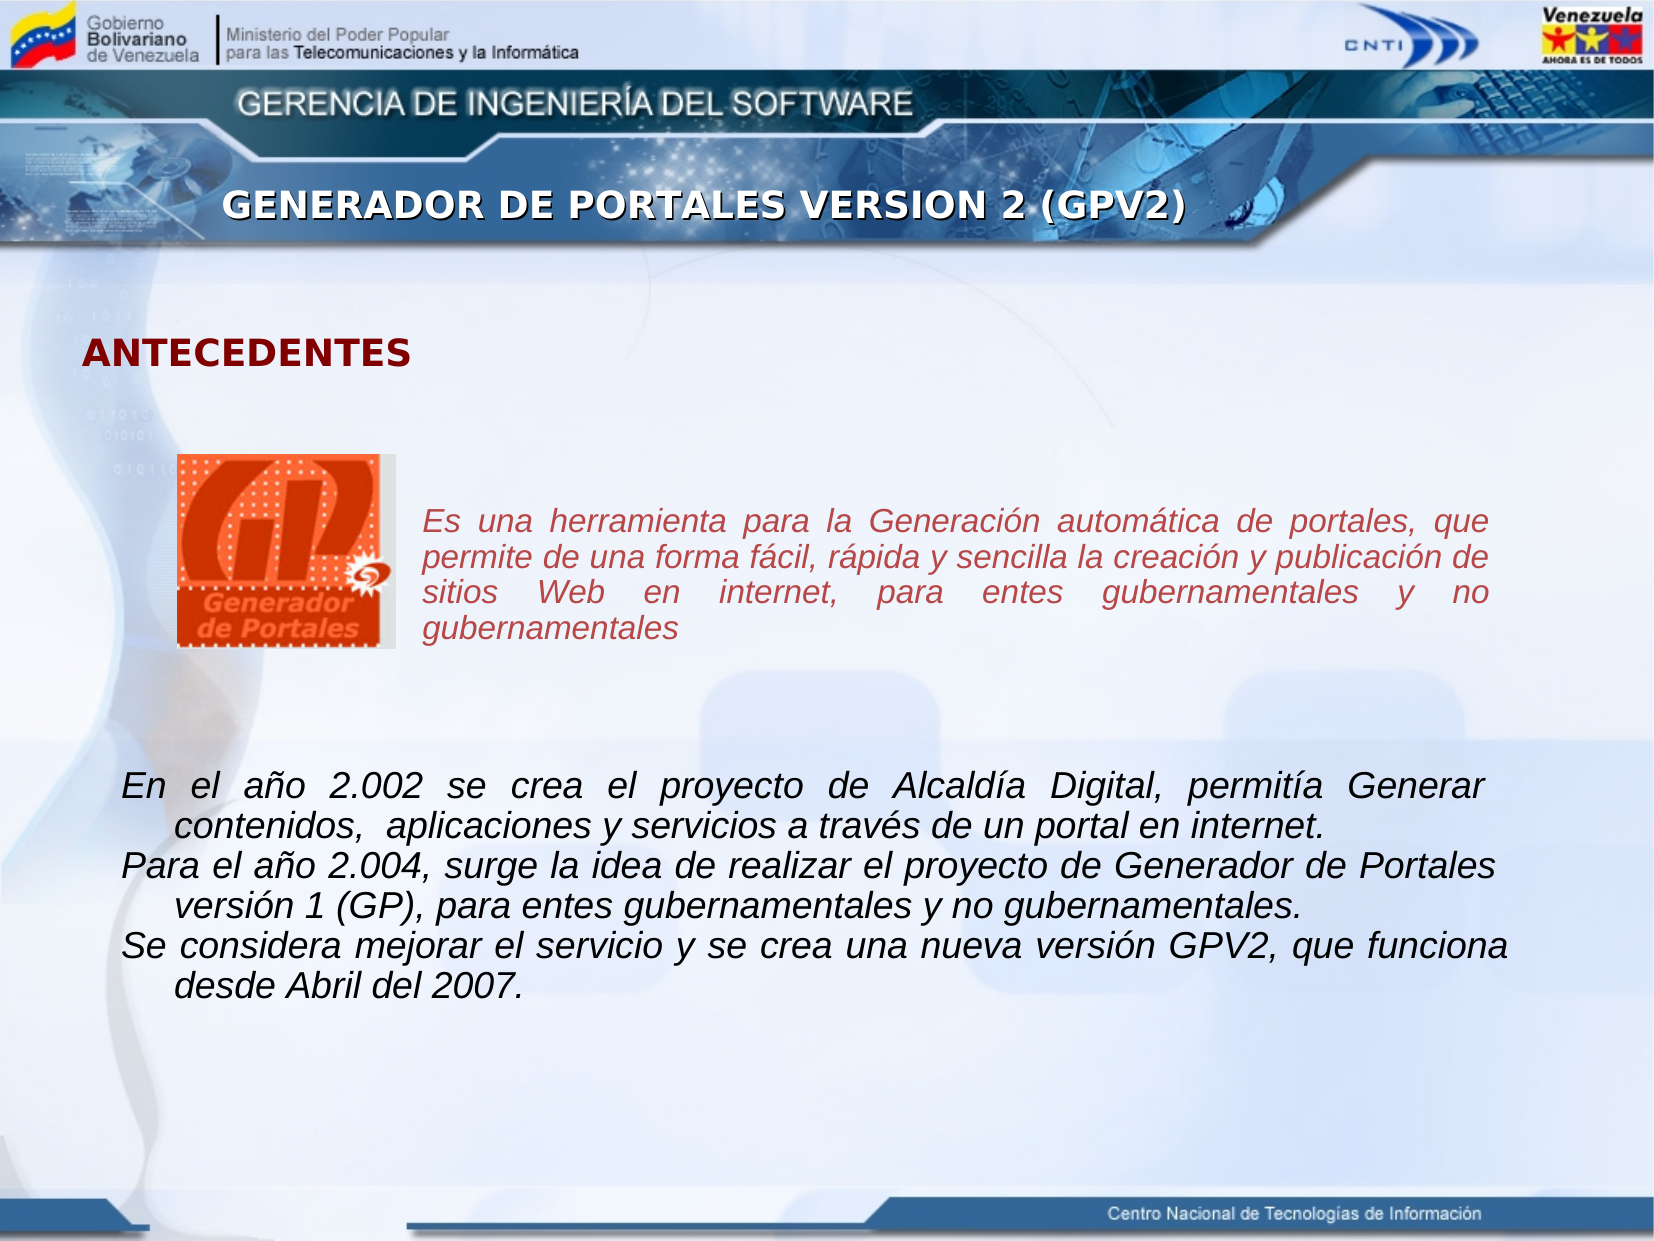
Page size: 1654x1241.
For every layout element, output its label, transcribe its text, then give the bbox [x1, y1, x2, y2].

text_box Es una herramienta para la Generación automática de portales, que permite de una forma fácil, rápida y sencilla la creación y publicación de sitios Web en internet, para entes gubernamentales y no gubernamentales [407, 496, 1506, 656]
text_box ANTECEDENTES [5, 324, 981, 414]
text_box En el año 2.002 se crea el proyecto de Alcaldía Digital, permitía Generar contenidos, aplicaciones y servicios a través de un portal en internet. Para el año 2.004, surge la idea de realizar el proyecto de Generador de Portales versión 1 (GP), para entes gubernamentales y no gubernamentales. Se considera mejorar el servicio y se crea una nueva versión GPV2, que funciona desde Abril del 2007. [88, 759, 1524, 1016]
picture [0, 0, 1654, 1241]
text_box GENERADOR DE PORTALES VERSION 2 (GPV2) [206, 177, 1270, 237]
